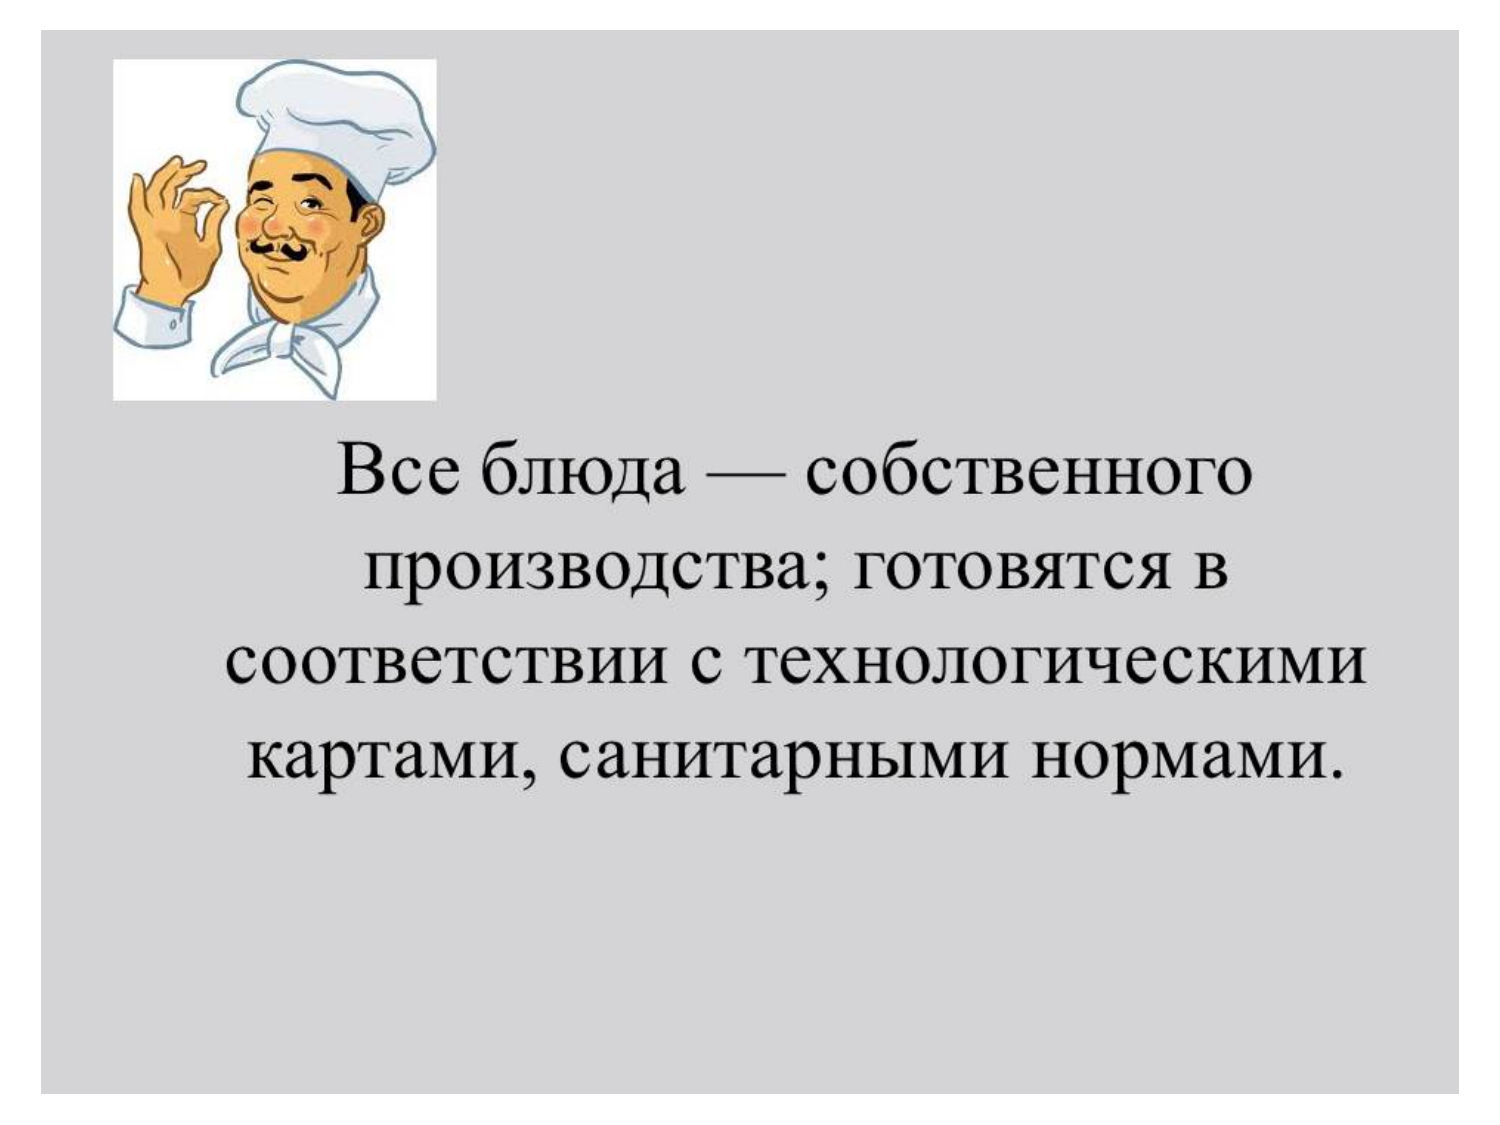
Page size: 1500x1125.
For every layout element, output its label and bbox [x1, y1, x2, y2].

picture [41, 30, 1459, 1094]
